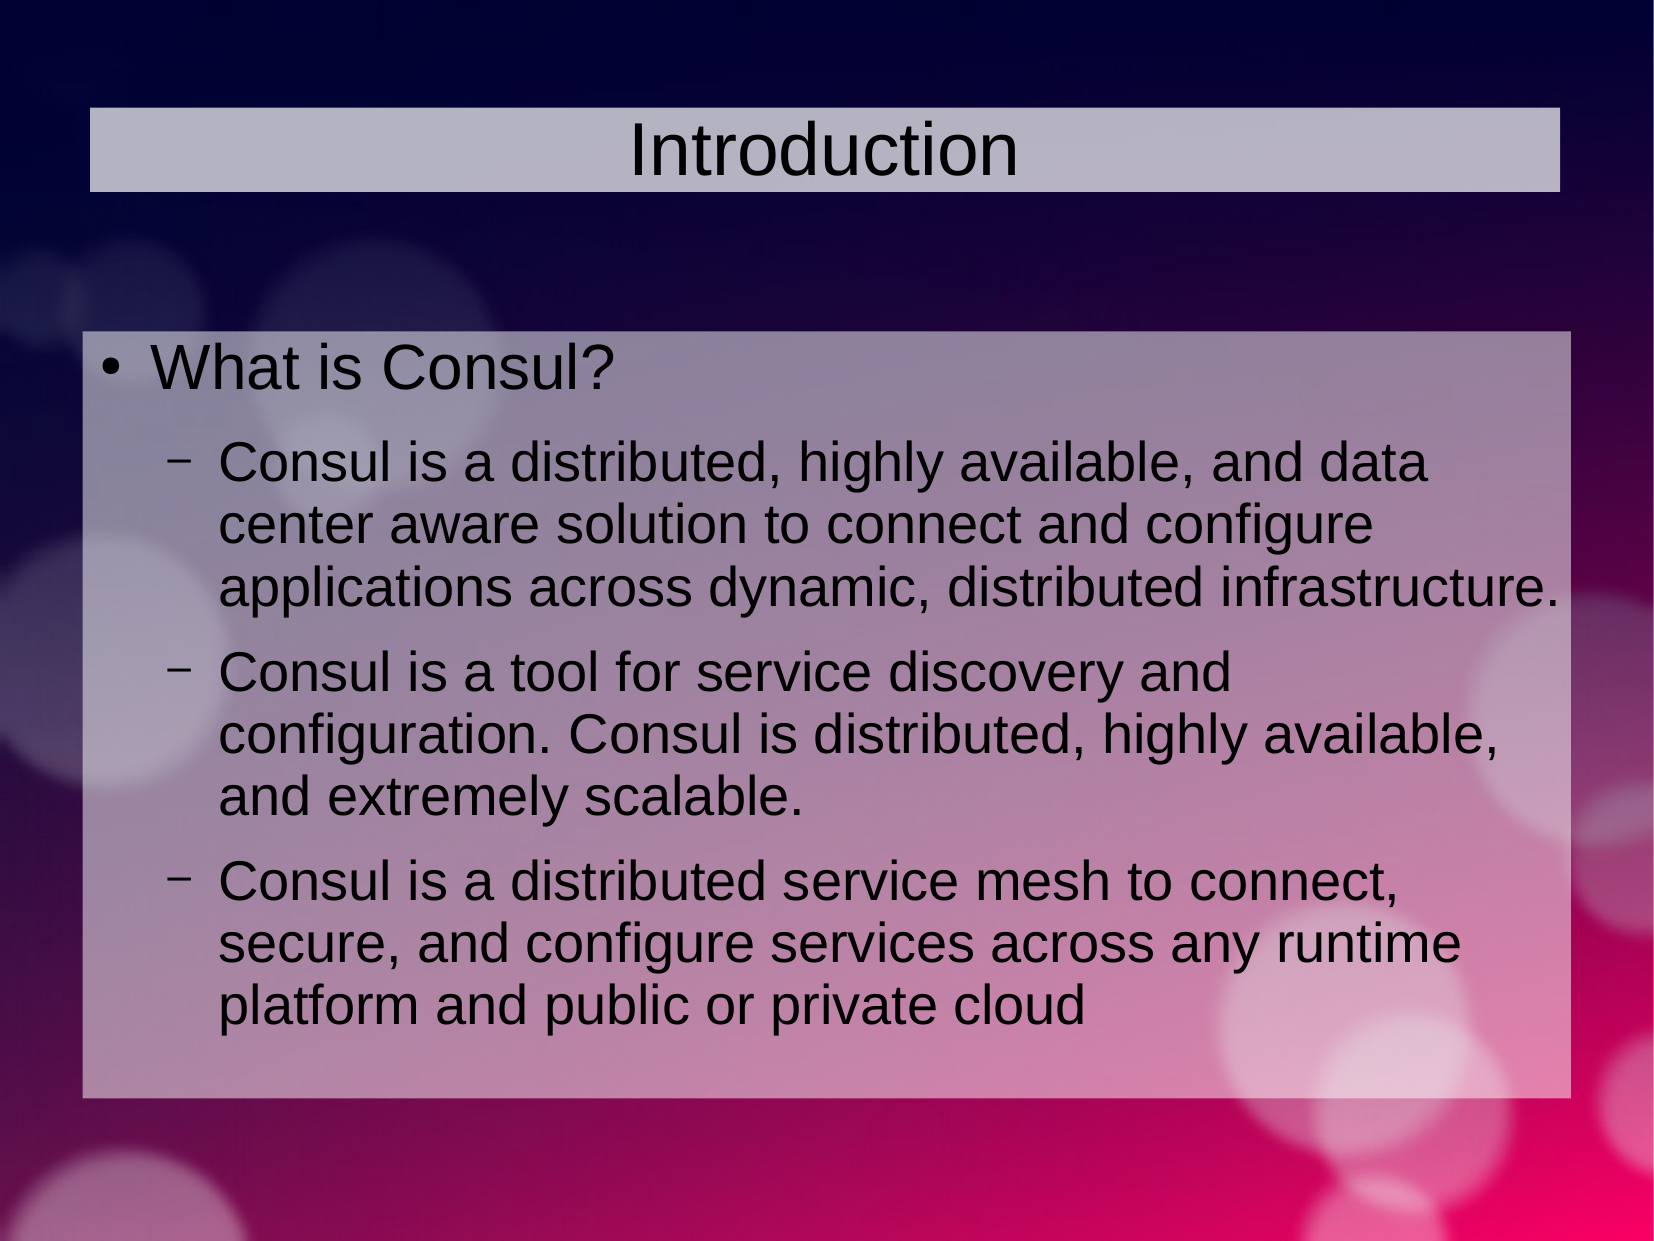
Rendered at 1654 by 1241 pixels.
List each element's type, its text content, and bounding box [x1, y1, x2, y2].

picture [0, 0, 1654, 1241]
list What is Consul? Consul is a distributed, highly available, and data center aware solution to connect and configure applications across dynamic, distributed infrastructure. Consul is a tool for service discovery and configuration. Consul is distributed, highly available, and extremely scalable. Consul is a distributed service mesh to connect, secure, and configure services across any runtime platform and public or private cloud [82, 331, 1571, 1099]
text_box Introduction [90, 107, 1561, 192]
